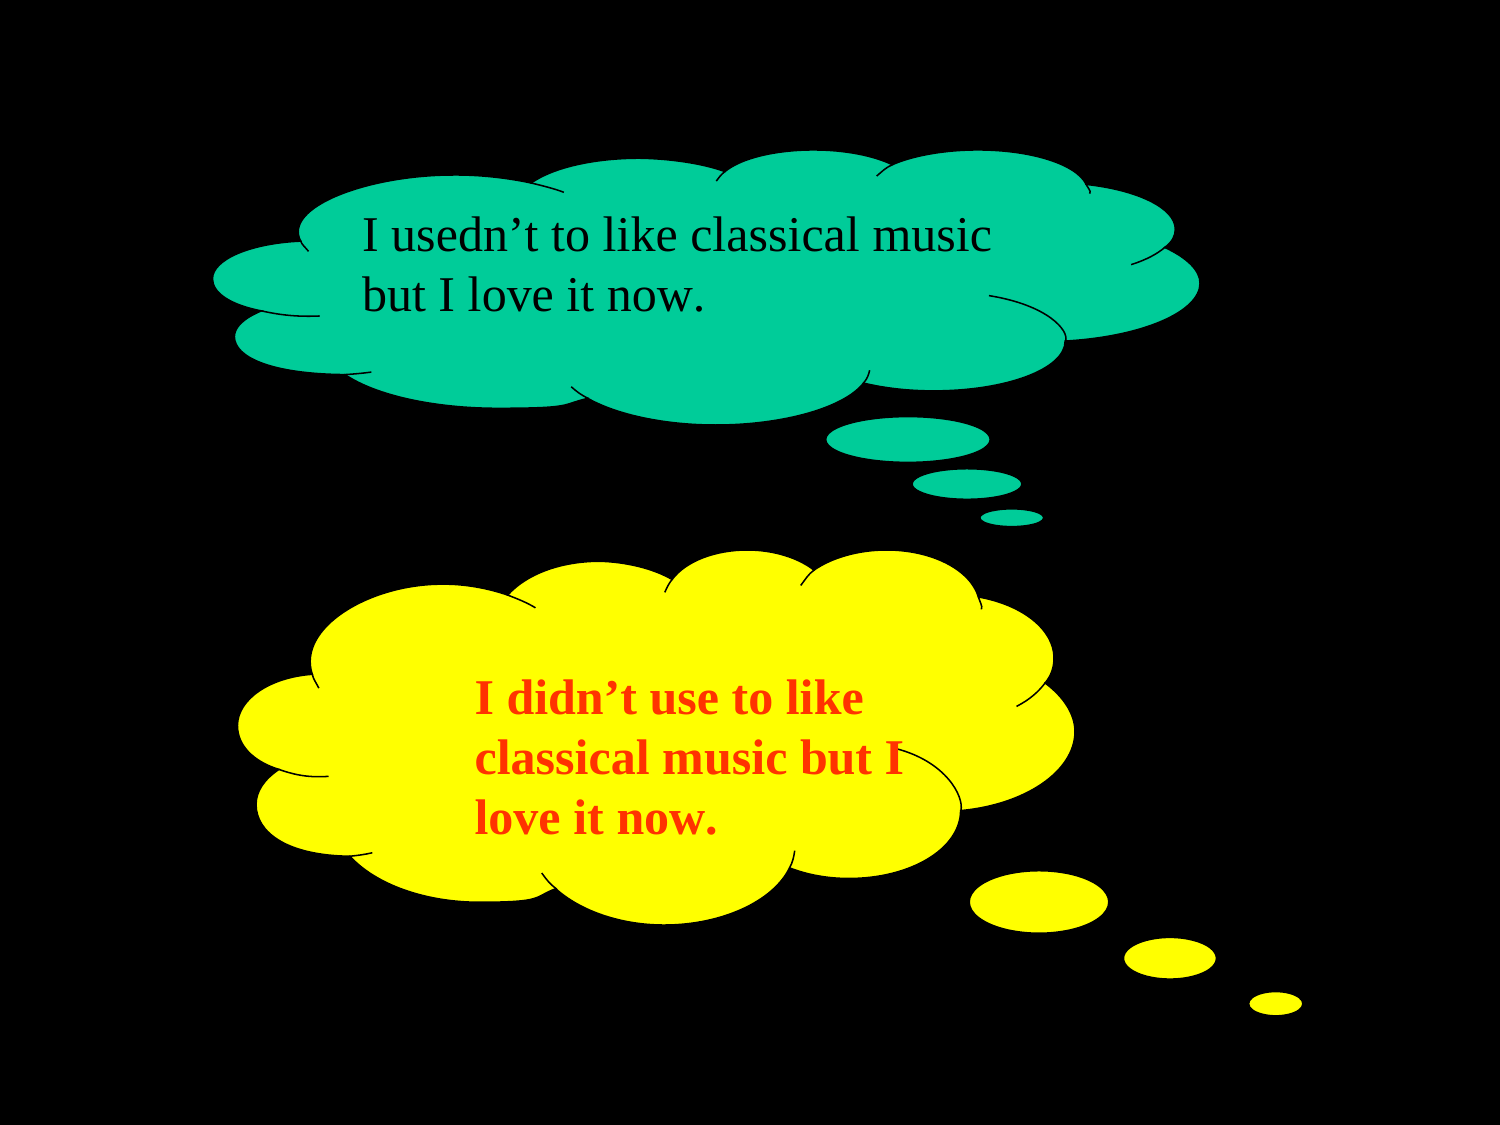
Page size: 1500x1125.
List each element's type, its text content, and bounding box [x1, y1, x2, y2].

text_box I didn’t use to like classical music but I love it now. [459, 656, 925, 853]
text_box [1123, 937, 1217, 980]
text_box I usedn’t to like classical music but I love it now. [347, 194, 1026, 330]
text_box [1248, 991, 1303, 1016]
text_box [969, 870, 1109, 934]
text_box [237, 549, 1075, 926]
